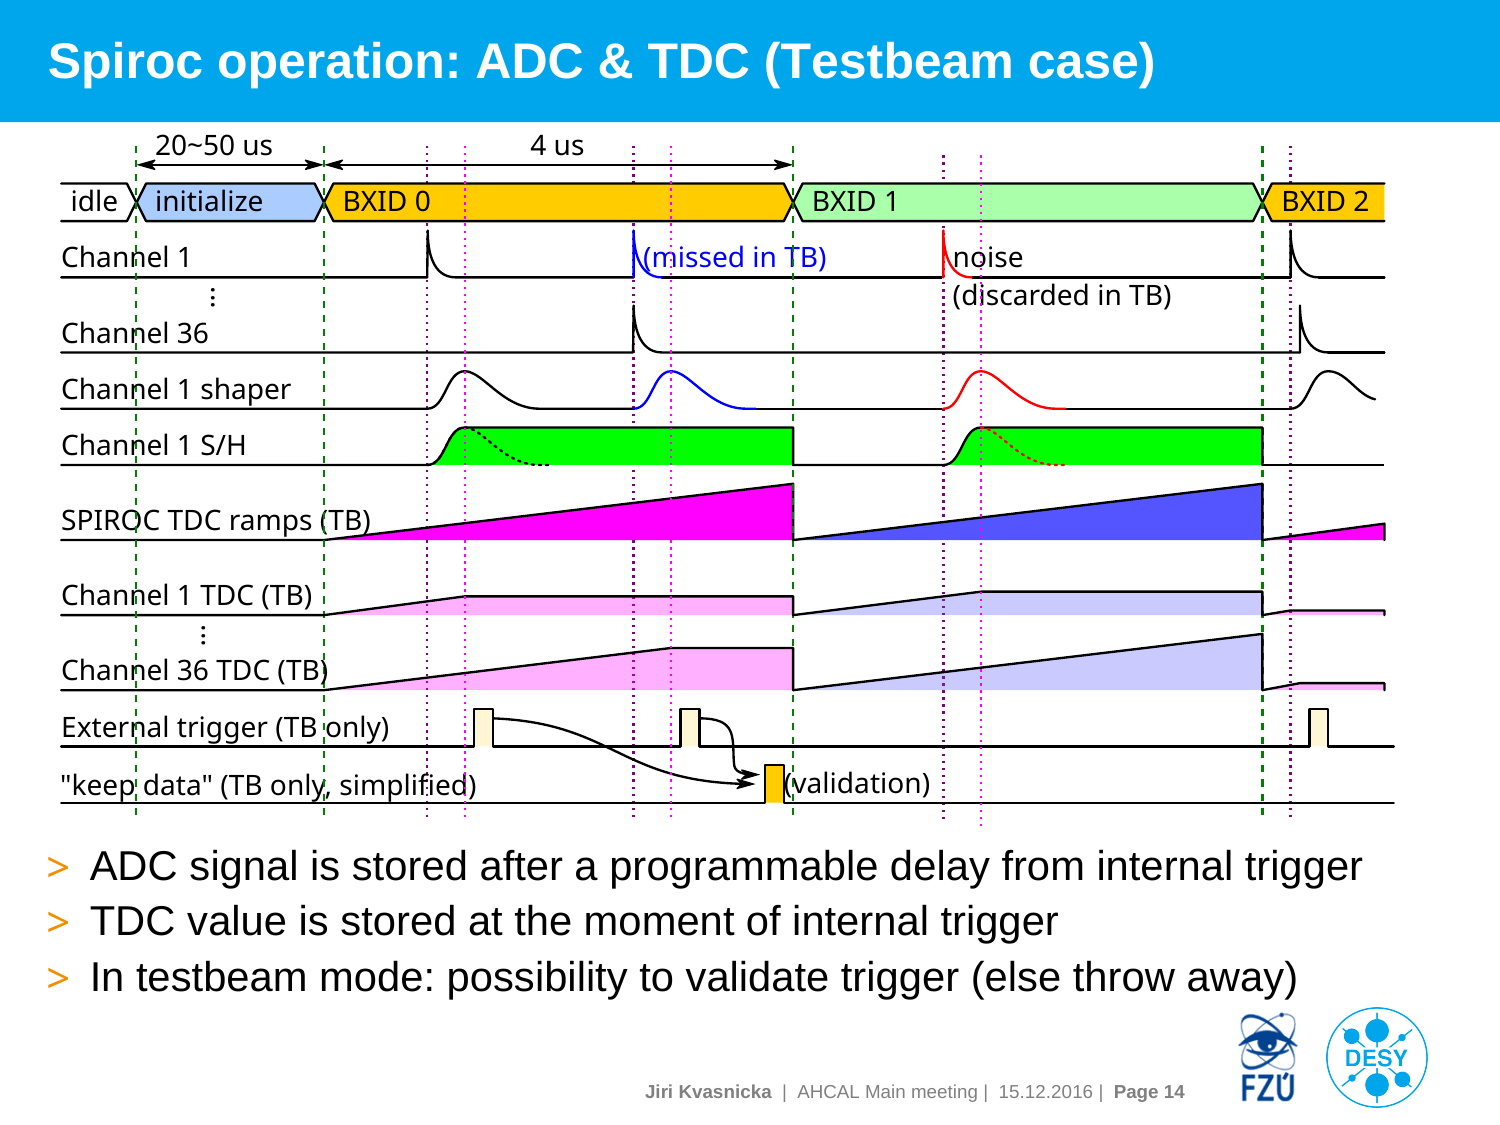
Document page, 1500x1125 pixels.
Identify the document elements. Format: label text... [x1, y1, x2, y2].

picture [60, 134, 1396, 831]
list ADC signal is stored after a programmable delay from internal trigger TDC value is stored at the moment of internal trigger In testbeam mode: possibility to validate trigger (else throw away) [46, 842, 1445, 1125]
title Spiroc operation: ADC & TDC (Testbeam case) [47, 16, 1446, 107]
